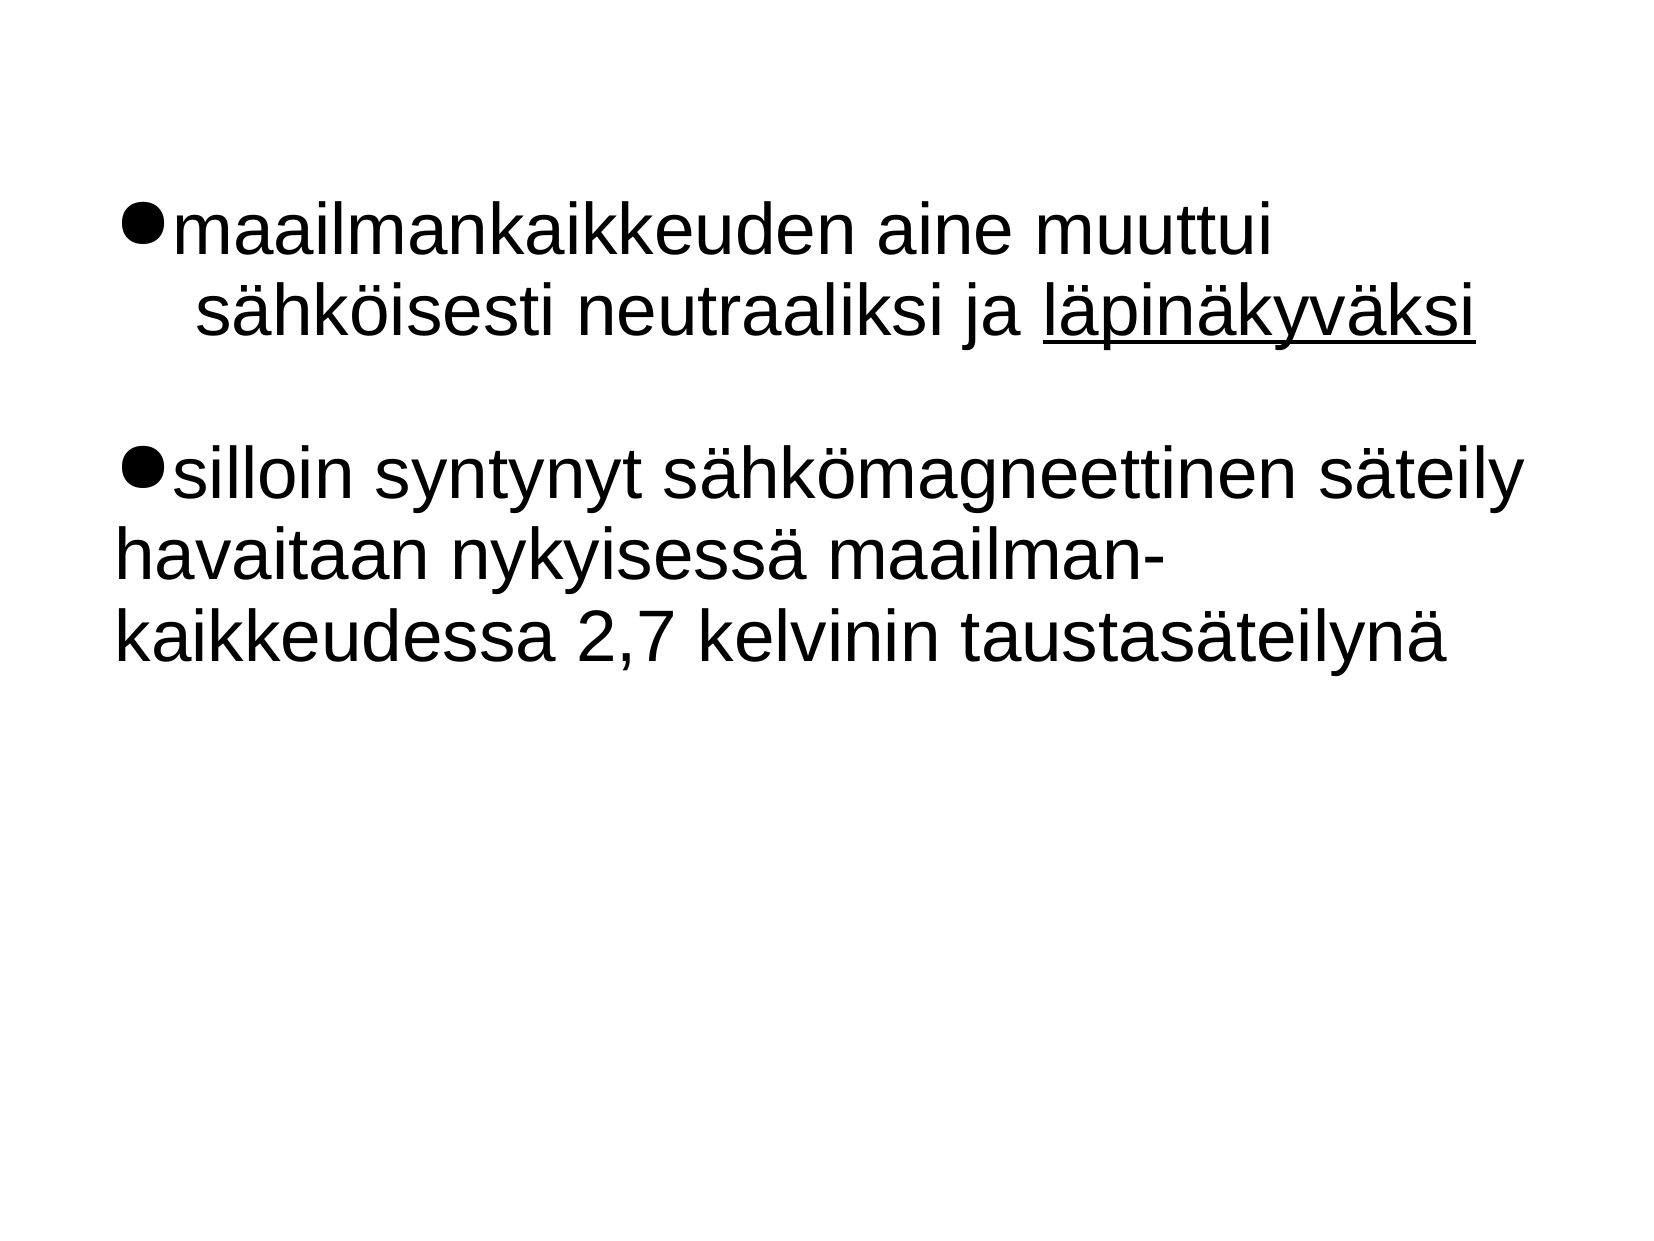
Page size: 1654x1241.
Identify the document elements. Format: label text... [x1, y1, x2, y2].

text_box maailmankaikkeuden aine muuttui sähköisesti neutraaliksi ja läpinäkyväksi silloin syntynyt sähkömagneettinen säteily havaitaan nykyisessä maailman- kaikkeudessa 2,7 kelvinin taustasäteilynä [99, 181, 1577, 686]
